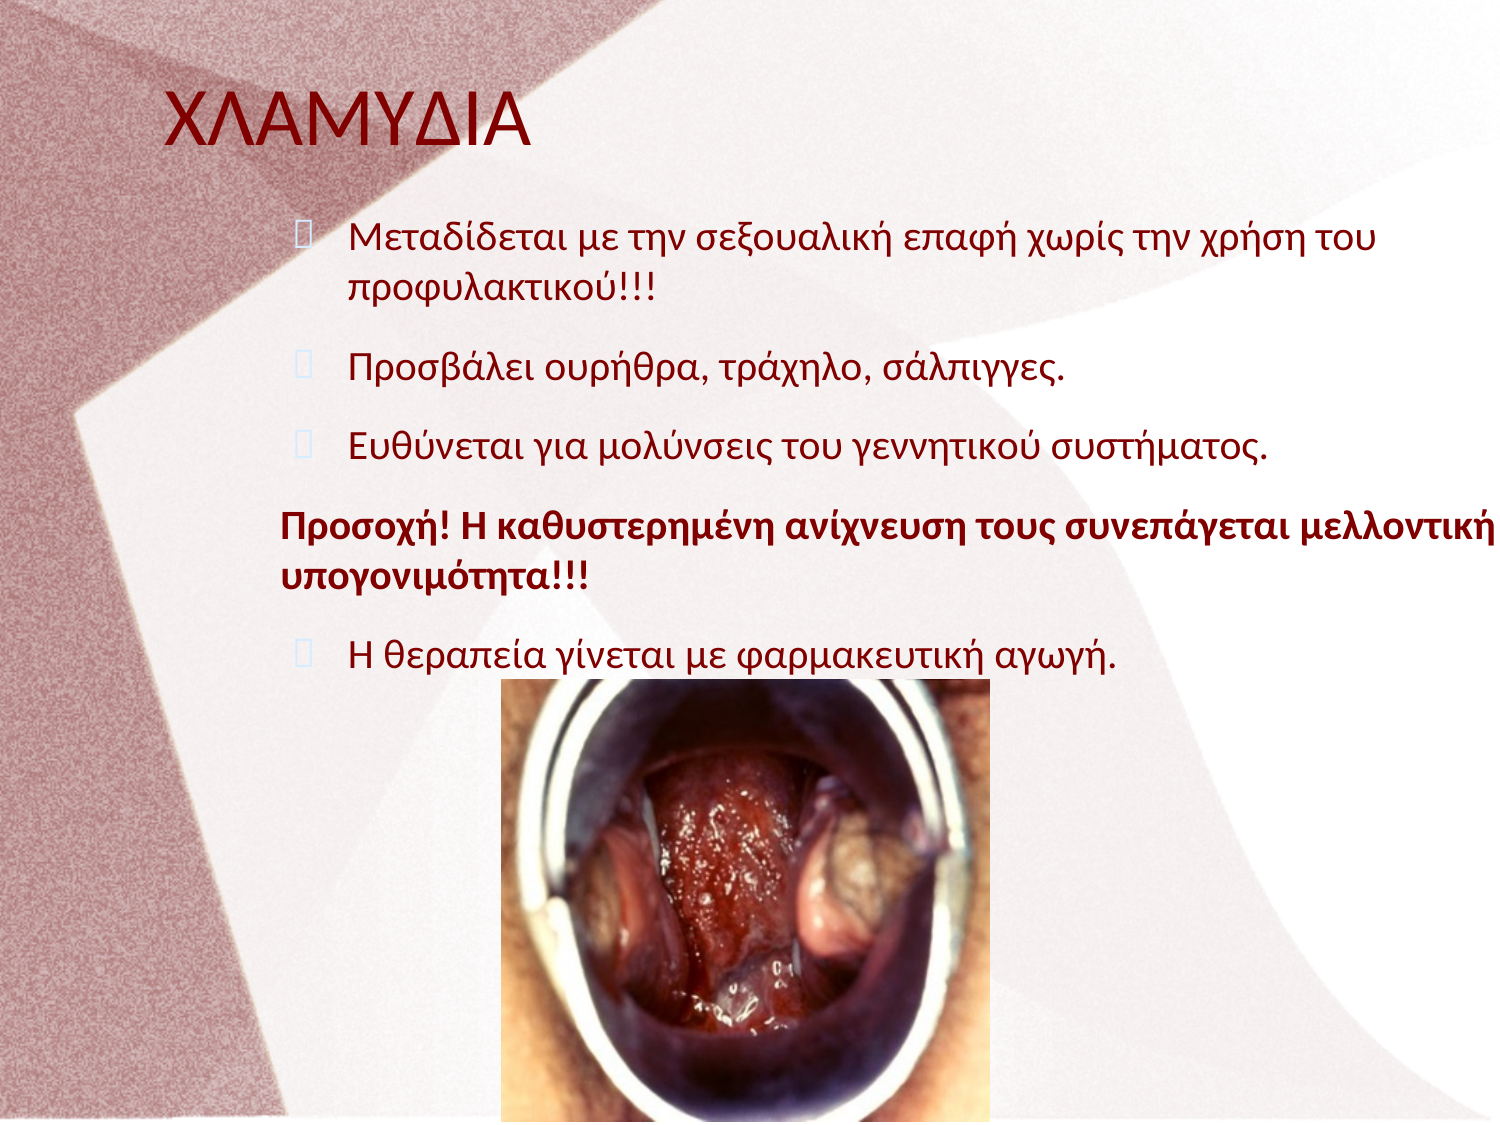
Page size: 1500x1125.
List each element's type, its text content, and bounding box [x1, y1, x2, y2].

title ΧΛΑΜΥΔΙΑ [150, 54, 1425, 234]
picture [0, 0, 1500, 1125]
list Μεταδίδεται με την σεξουαλική επαφή χωρίς την χρήση του προφυλακτικού!!! Προσβάλει ουρήθρα, τράχηλο, σάλπιγγες. Ευθύνεται για μολύνσεις του γεννητικού συστήματος. Προσοχή! Η καθυστερημένη ανίχνευση τους συνεπάγεται μελλοντική υπογονιμότητα!!! Η θεραπεία γίνεται με φαρμακευτική αγωγή. [265, 118, 1500, 886]
